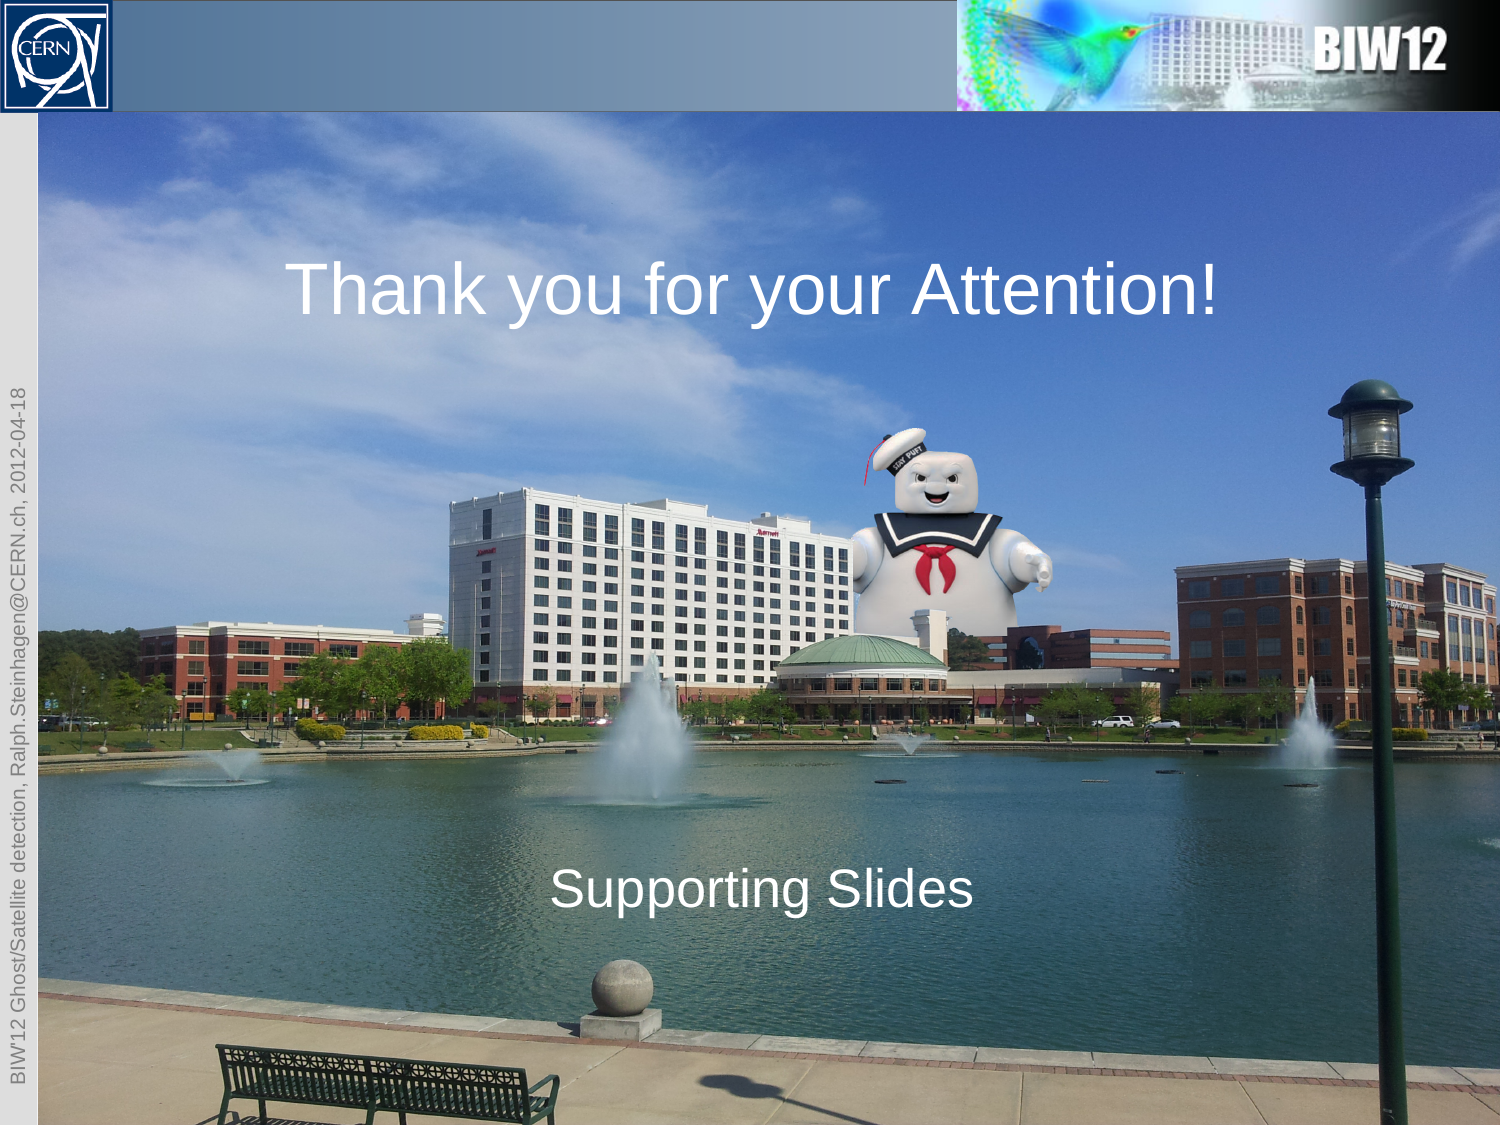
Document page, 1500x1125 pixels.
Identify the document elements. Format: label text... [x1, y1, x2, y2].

title [150, 0, 1201, 113]
picture [957, 0, 1500, 111]
picture [0, 0, 1500, 1125]
subtitle Thank you for your Attention! Supporting Slides [87, 137, 1438, 1030]
